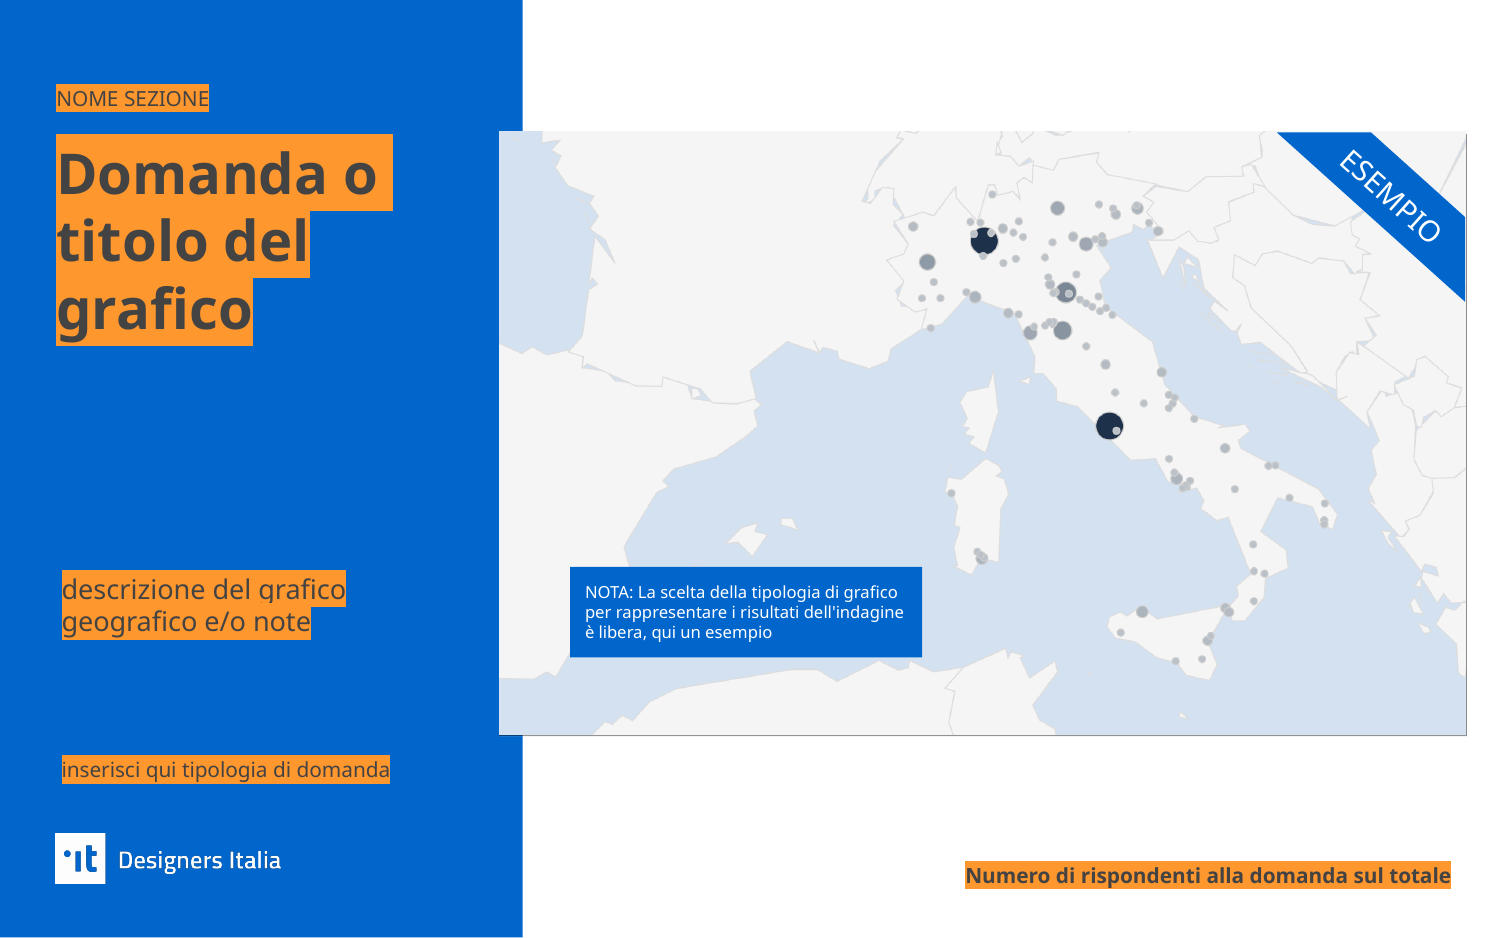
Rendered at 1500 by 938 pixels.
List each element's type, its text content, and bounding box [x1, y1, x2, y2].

picture [499, 131, 1467, 735]
text_box NOTA: La scelta della tipologia di grafico per rappresentare i risultati dell'indagine è libera, qui un esempio [570, 566, 923, 658]
text_box inserisci qui tipologia di domanda [46, 741, 458, 811]
picture [55, 833, 294, 884]
text_box [1358, 132, 1466, 229]
text_box ESEMPIO [1312, 121, 1472, 272]
picture [1357, 131, 1467, 230]
text_box NOME SEZIONE [41, 72, 463, 124]
text_box [1276, 132, 1466, 302]
text_box [0, 0, 523, 938]
text_box descrizione del grafico geografico e/o note [46, 557, 458, 627]
text_box Domanda o titolo del grafico [41, 123, 489, 427]
text_box Numero di rispondenti alla domanda sul totale [854, 847, 1466, 917]
